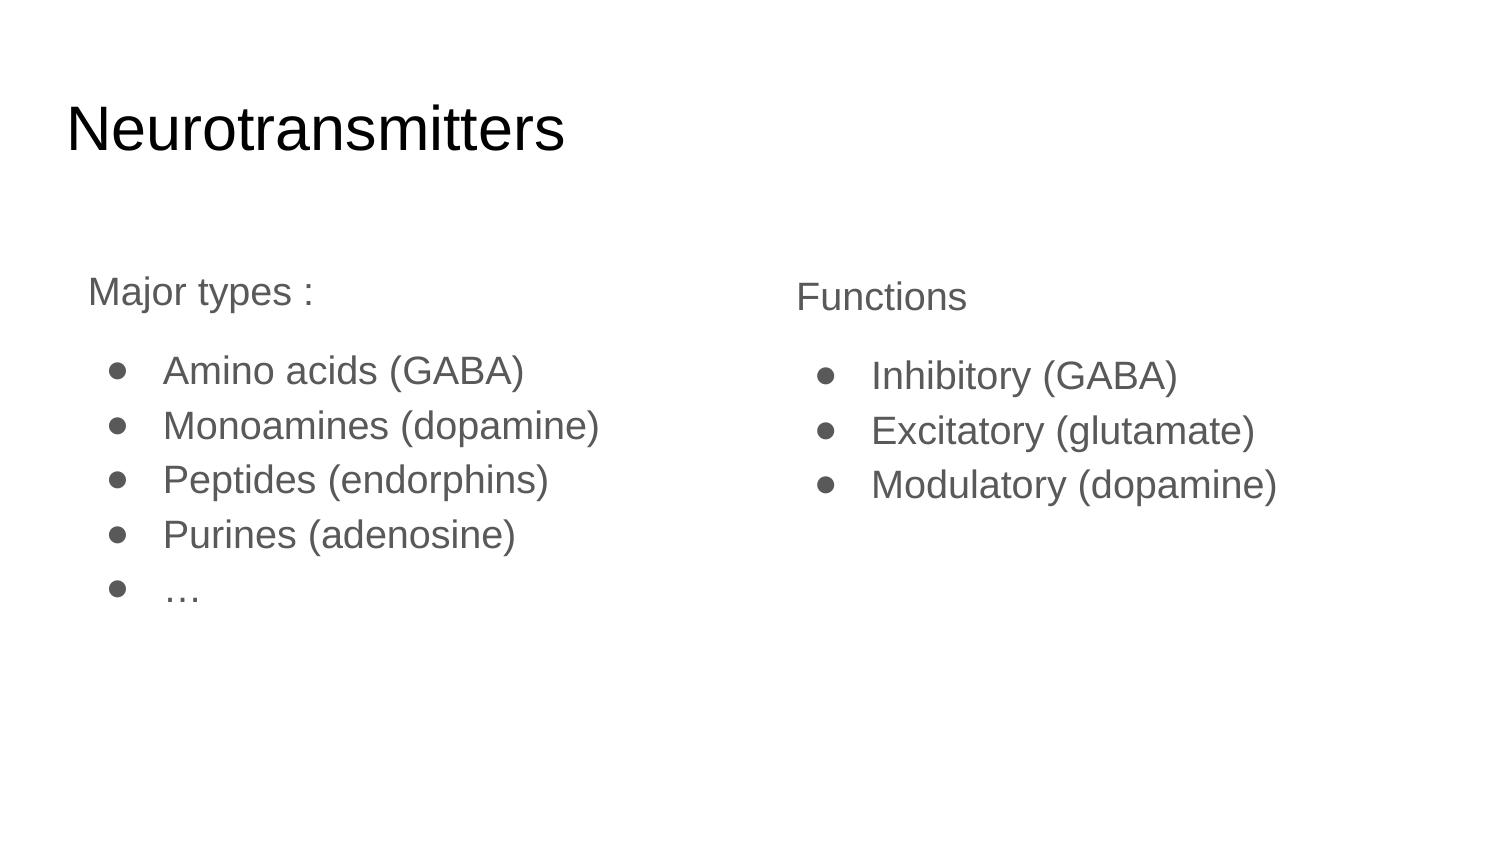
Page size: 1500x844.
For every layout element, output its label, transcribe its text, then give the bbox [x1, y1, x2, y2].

list Functions Inhibitory (GABA) Excitatory (glutamate) Modulatory (dopamine) [781, 248, 1309, 678]
title Neurotransmitters [51, 72, 1449, 167]
list Major types : Amino acids (GABA) Monoamines (dopamine) Peptides (endorphins) Purines (adenosine) … [72, 243, 731, 673]
